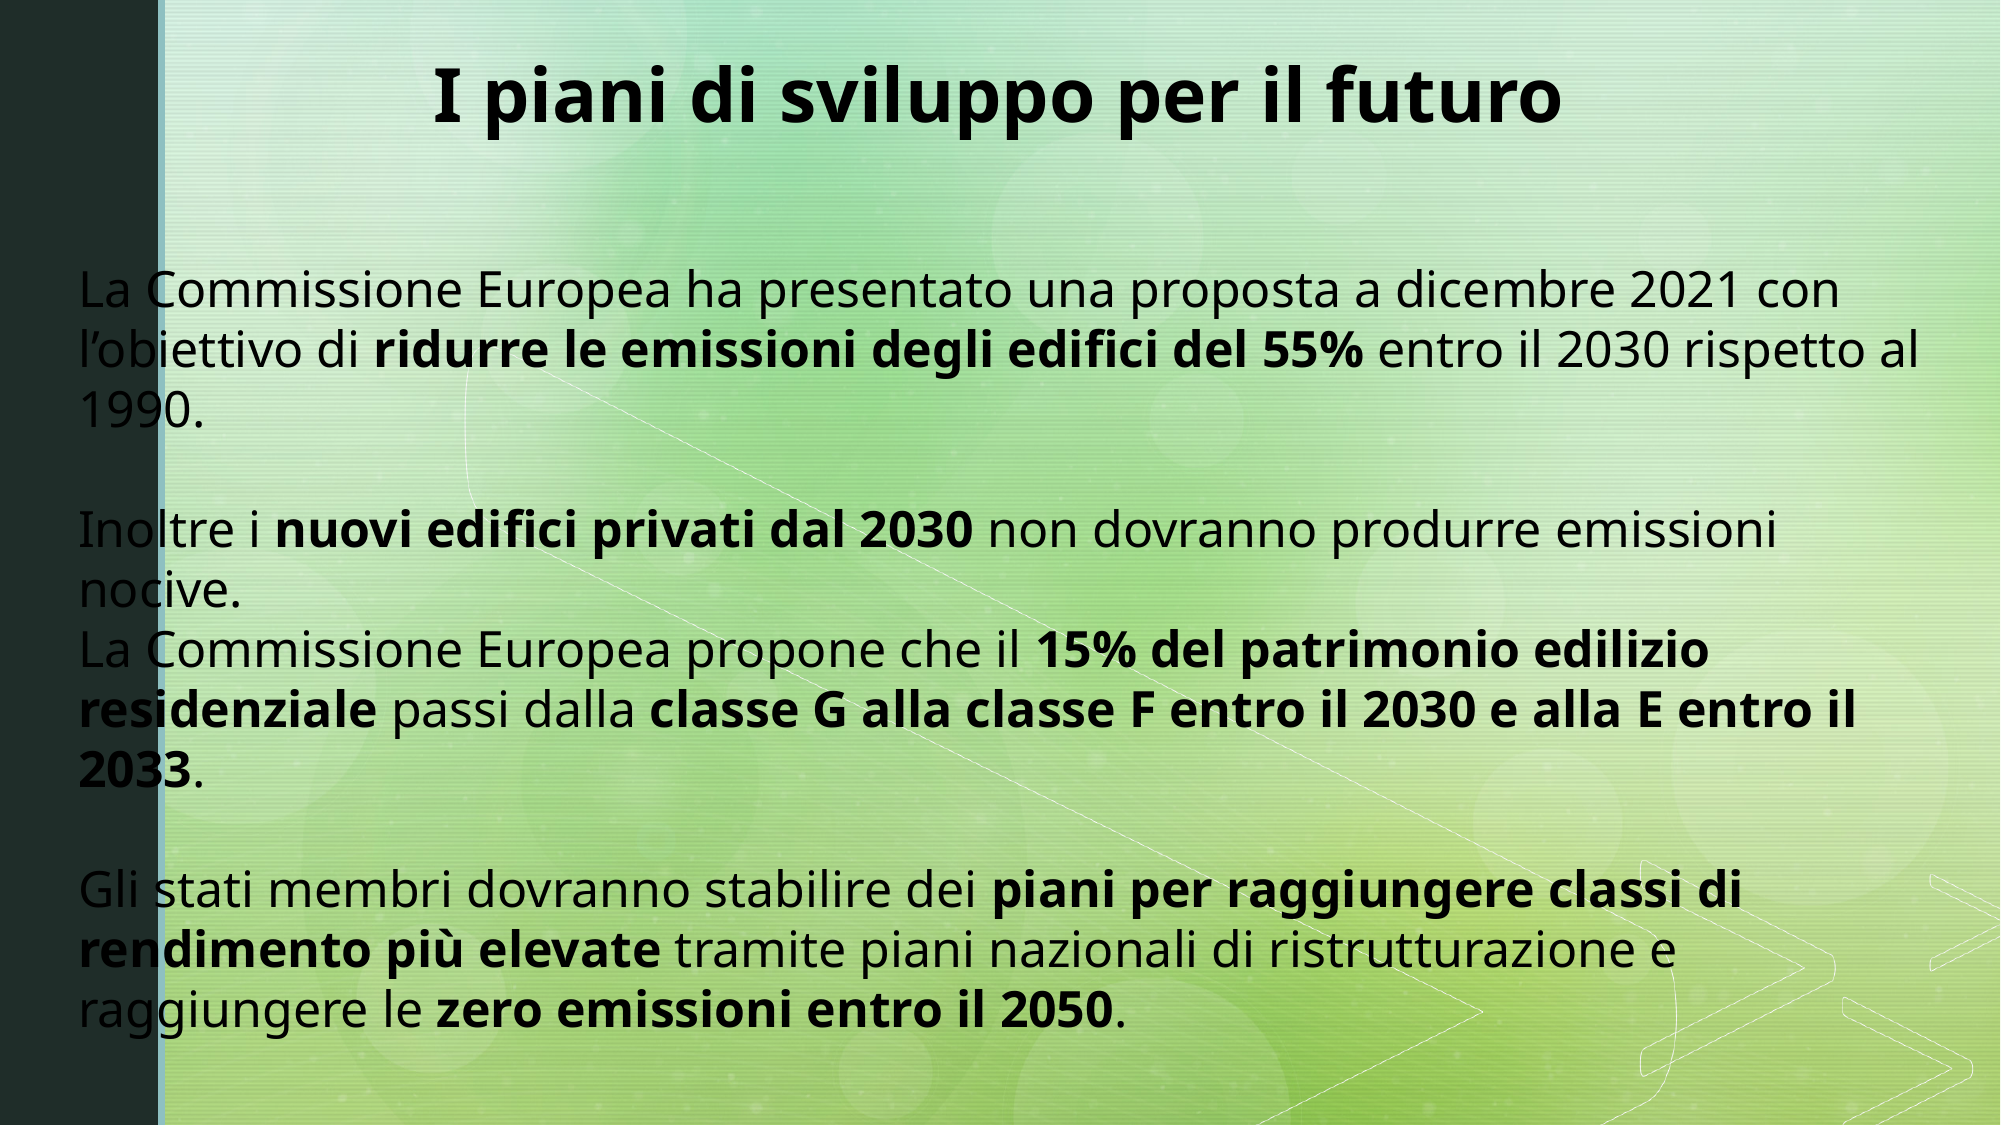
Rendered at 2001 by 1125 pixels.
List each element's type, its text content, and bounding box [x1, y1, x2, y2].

text_box I piani di sviluppo per il futuro La Commissione Europea ha presentato una proposta a dicembre 2021 con l’obiettivo di ridurre le emissioni degli edifici del 55% entro il 2030 rispetto al 1990. Inoltre i nuovi edifici privati dal 2030 non dovranno produrre emissioni nocive. La Commissione Europea propone che il 15% del patrimonio edilizio residenziale passi dalla classe G alla classe F entro il 2030 e alla E entro il 2033. Gli stati membri dovranno stabilire dei piani per raggiungere classi di rendimento più elevate tramite piani nazionali di ristrutturazione e raggiungere le zero emissioni entro il 2050. [45, 39, 1954, 1086]
